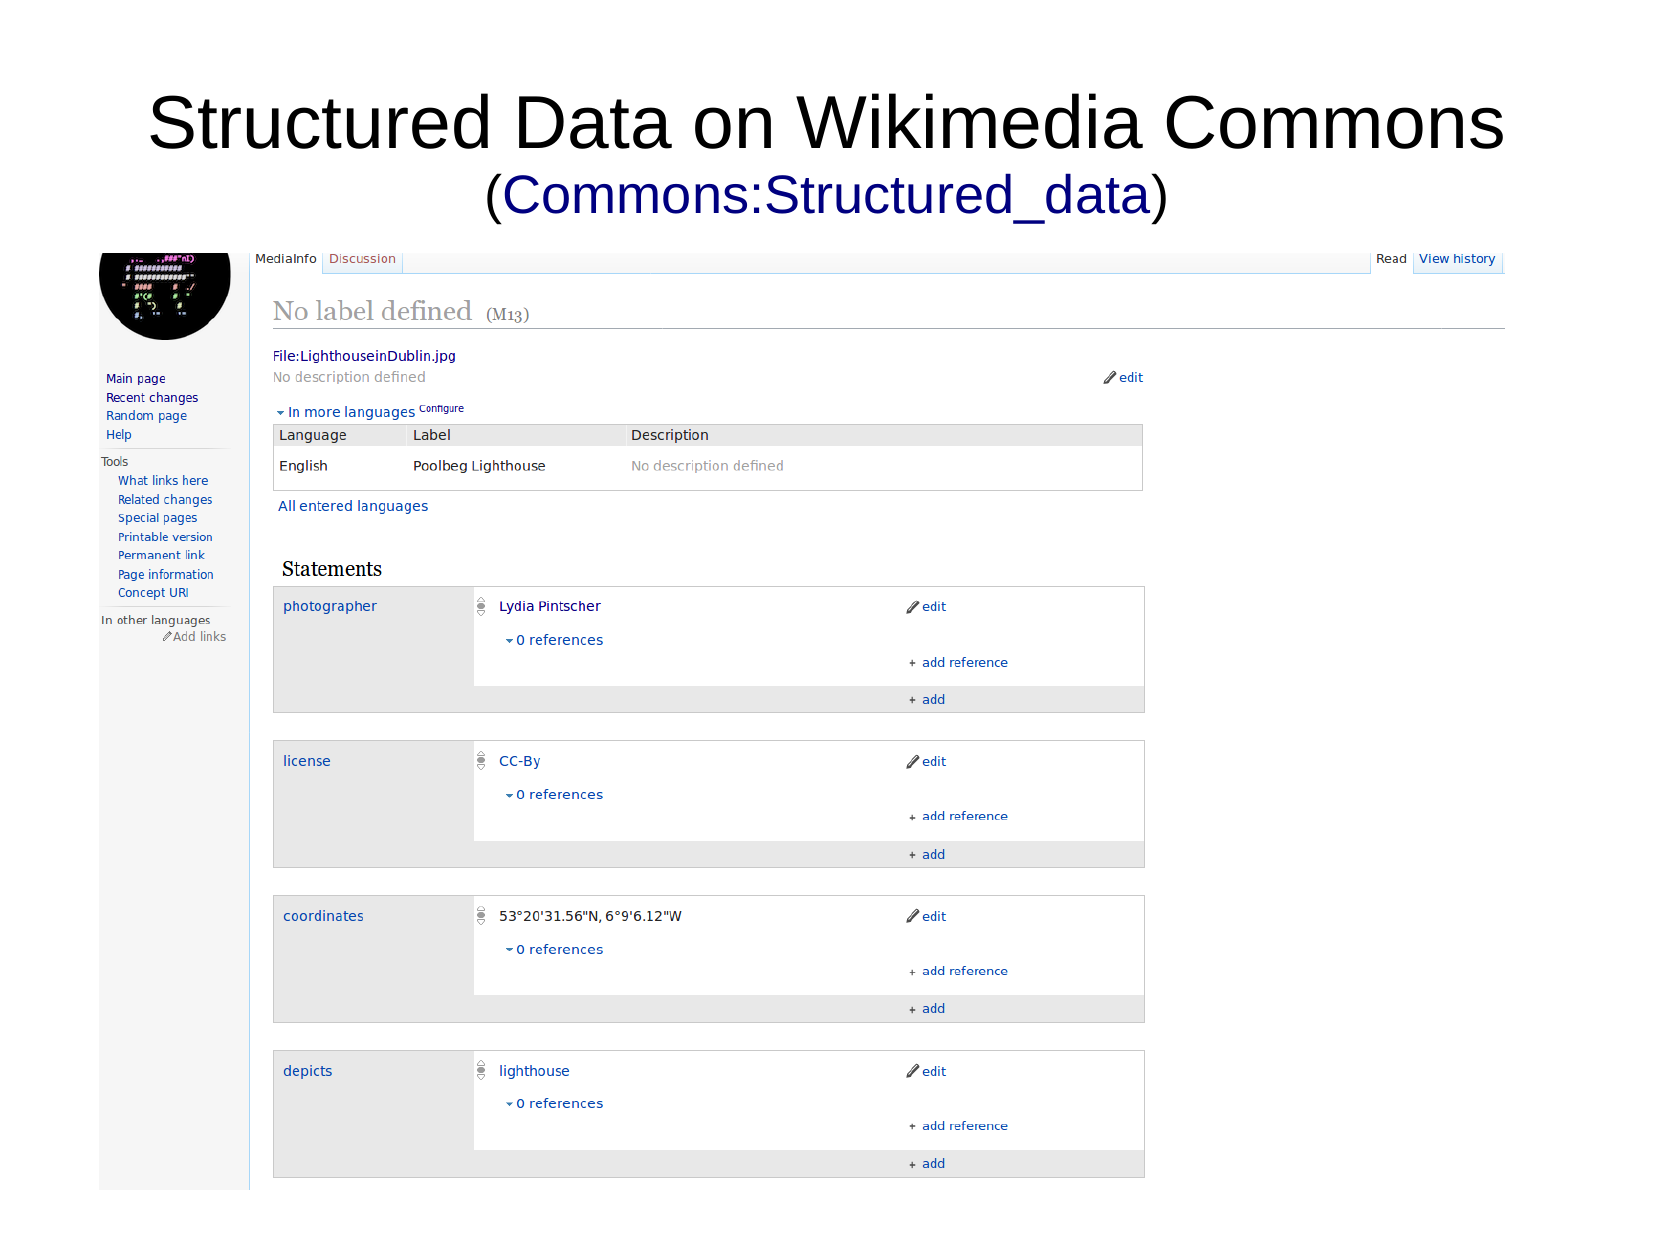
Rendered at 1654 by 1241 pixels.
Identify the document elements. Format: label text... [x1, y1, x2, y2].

picture [99, 253, 1505, 1190]
title Structured Data on Wikimedia Commons (Commons:Structured_data) [82, 49, 1571, 257]
